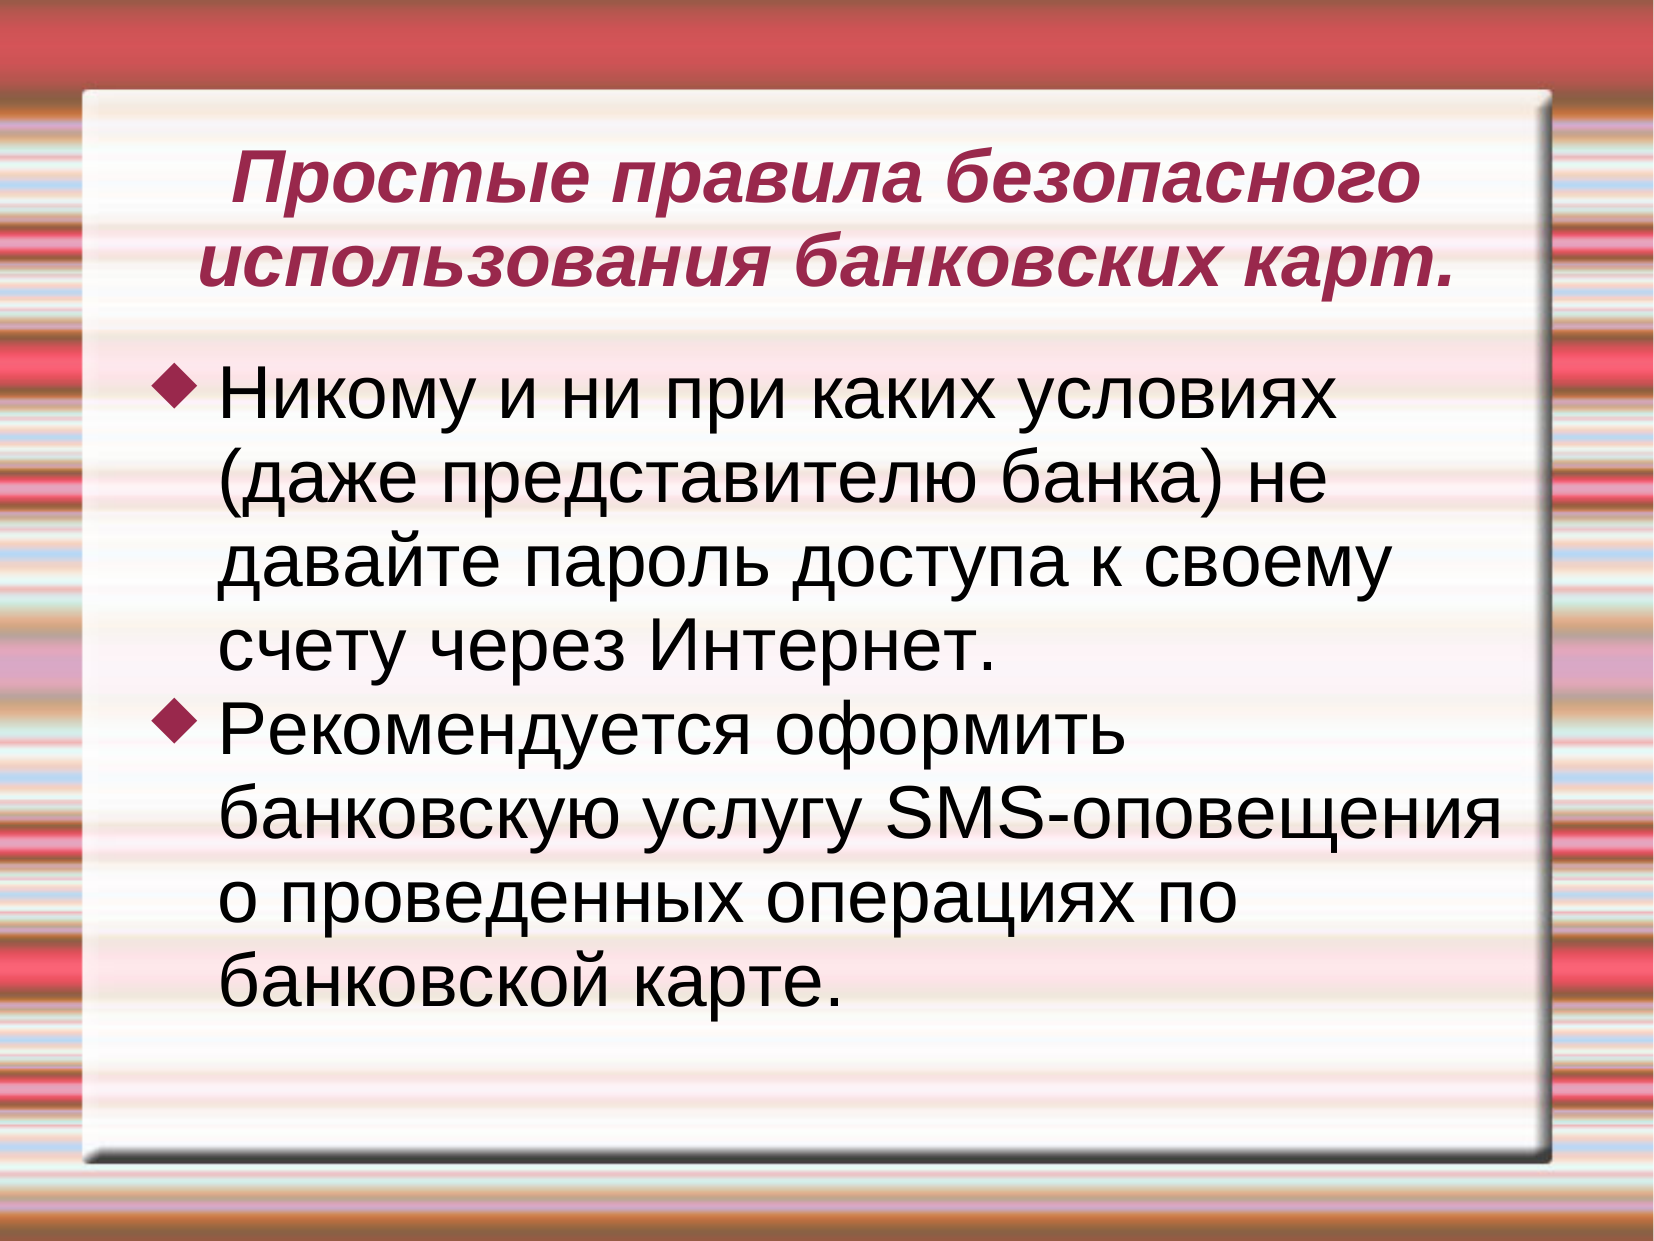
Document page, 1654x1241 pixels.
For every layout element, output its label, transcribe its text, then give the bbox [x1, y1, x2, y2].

picture [0, 0, 1654, 1241]
title Простые правила безопасного использования банковских карт. [121, 92, 1534, 345]
list Никому и ни при каких условиях (даже представителю банка) не давайте пароль доступа к своему счету через Интернет. Рекомендуется оформить банковскую услугу SMS-оповещения о проведенных операциях по банковской карте. [134, 350, 1516, 1132]
